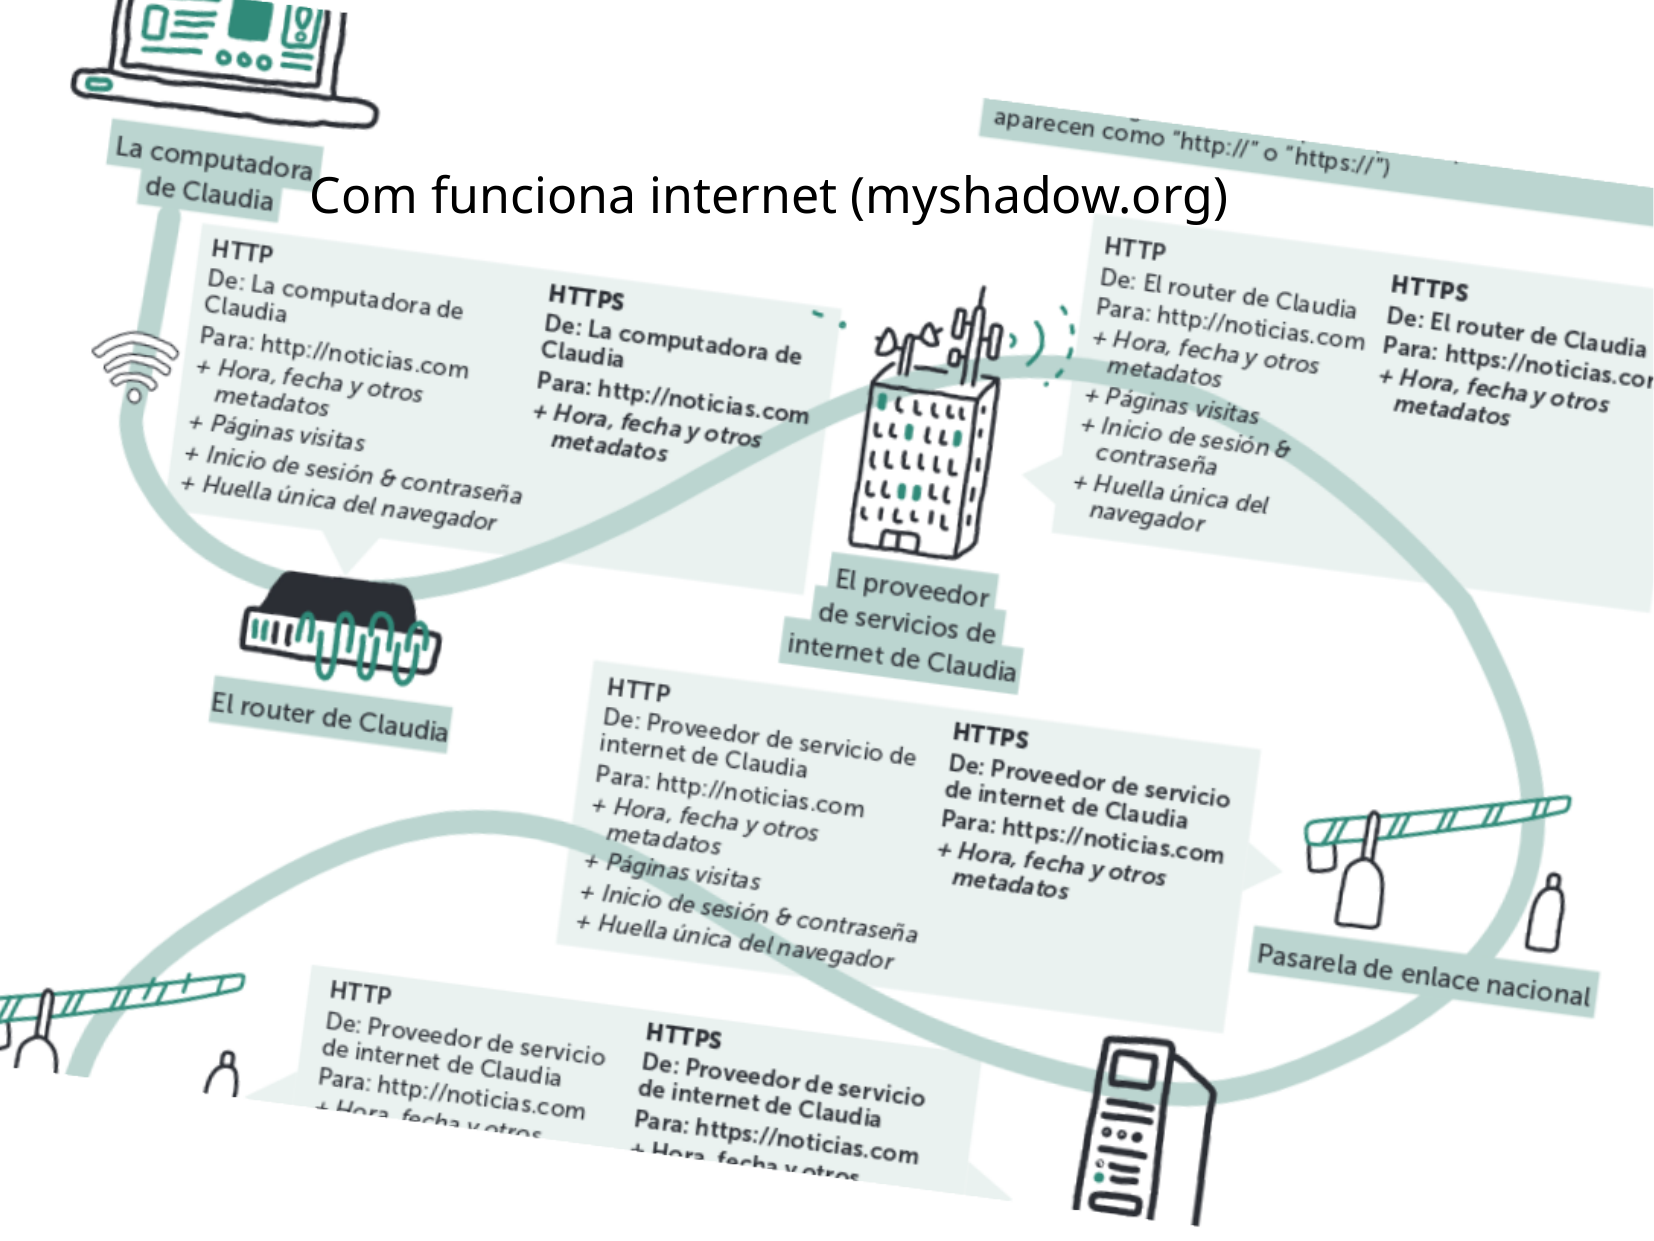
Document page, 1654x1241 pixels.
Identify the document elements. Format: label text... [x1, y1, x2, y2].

text_box Com funciona internet (myshadow.org) [295, 153, 1394, 237]
picture [0, 0, 1654, 1241]
